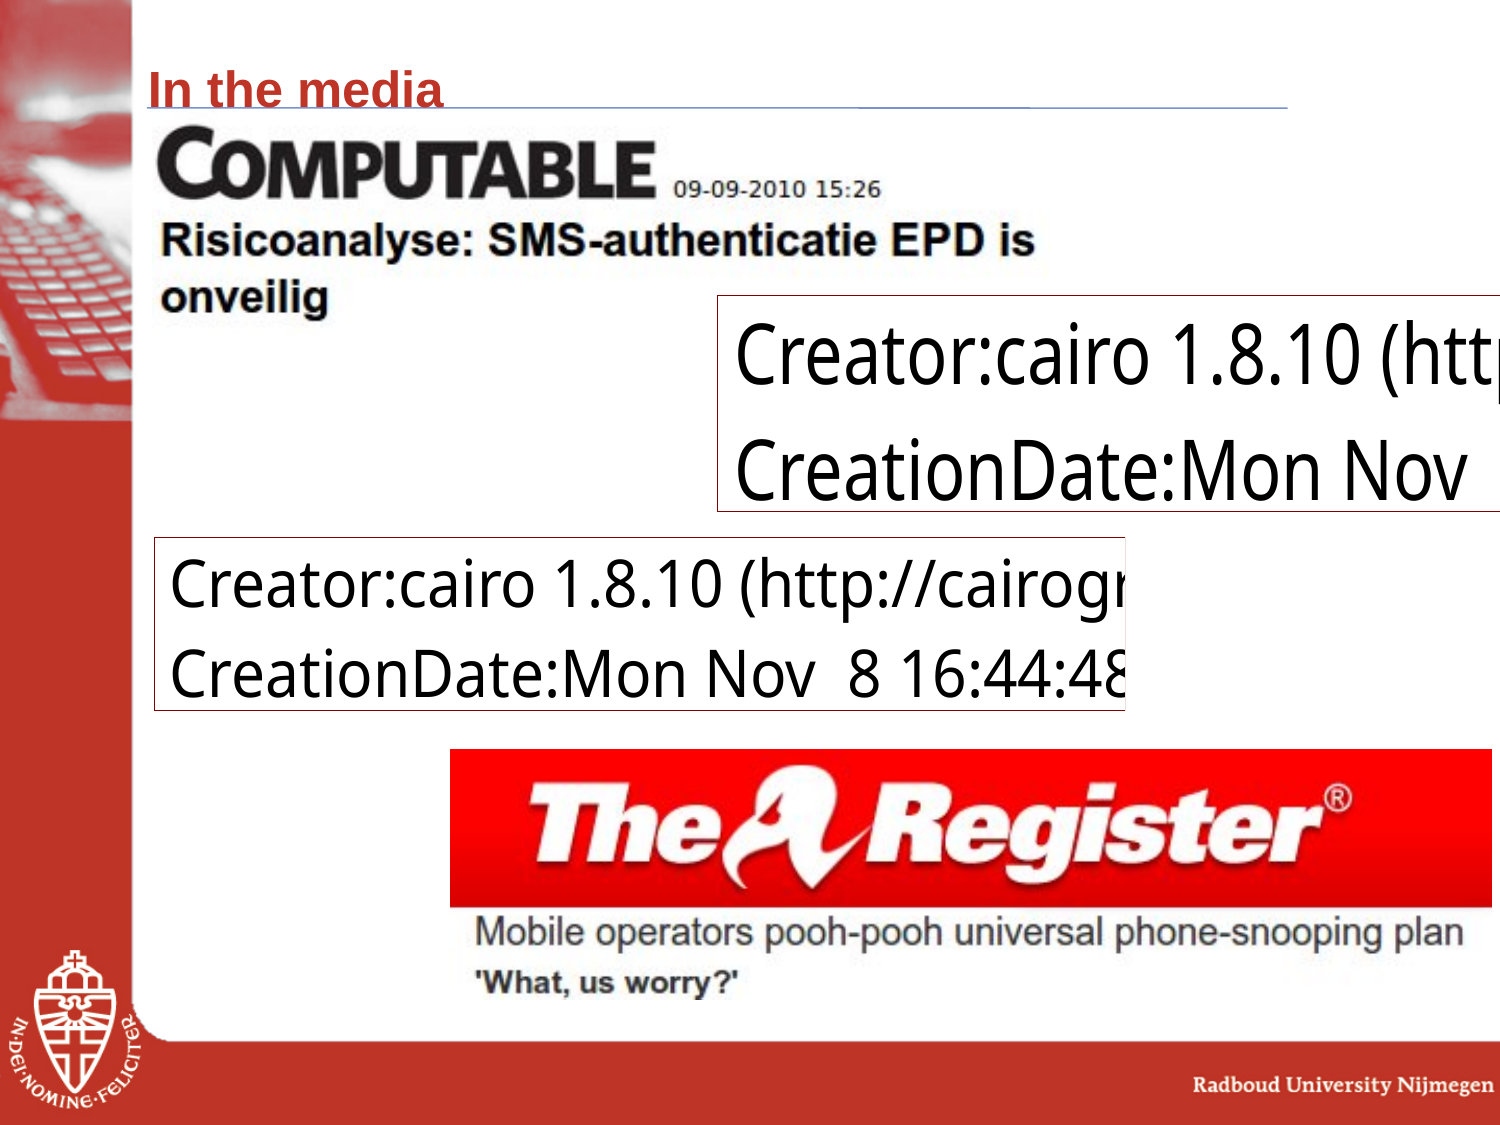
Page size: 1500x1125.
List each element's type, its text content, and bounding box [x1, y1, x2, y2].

picture [0, 0, 1500, 1125]
title In the media [147, 0, 1491, 122]
